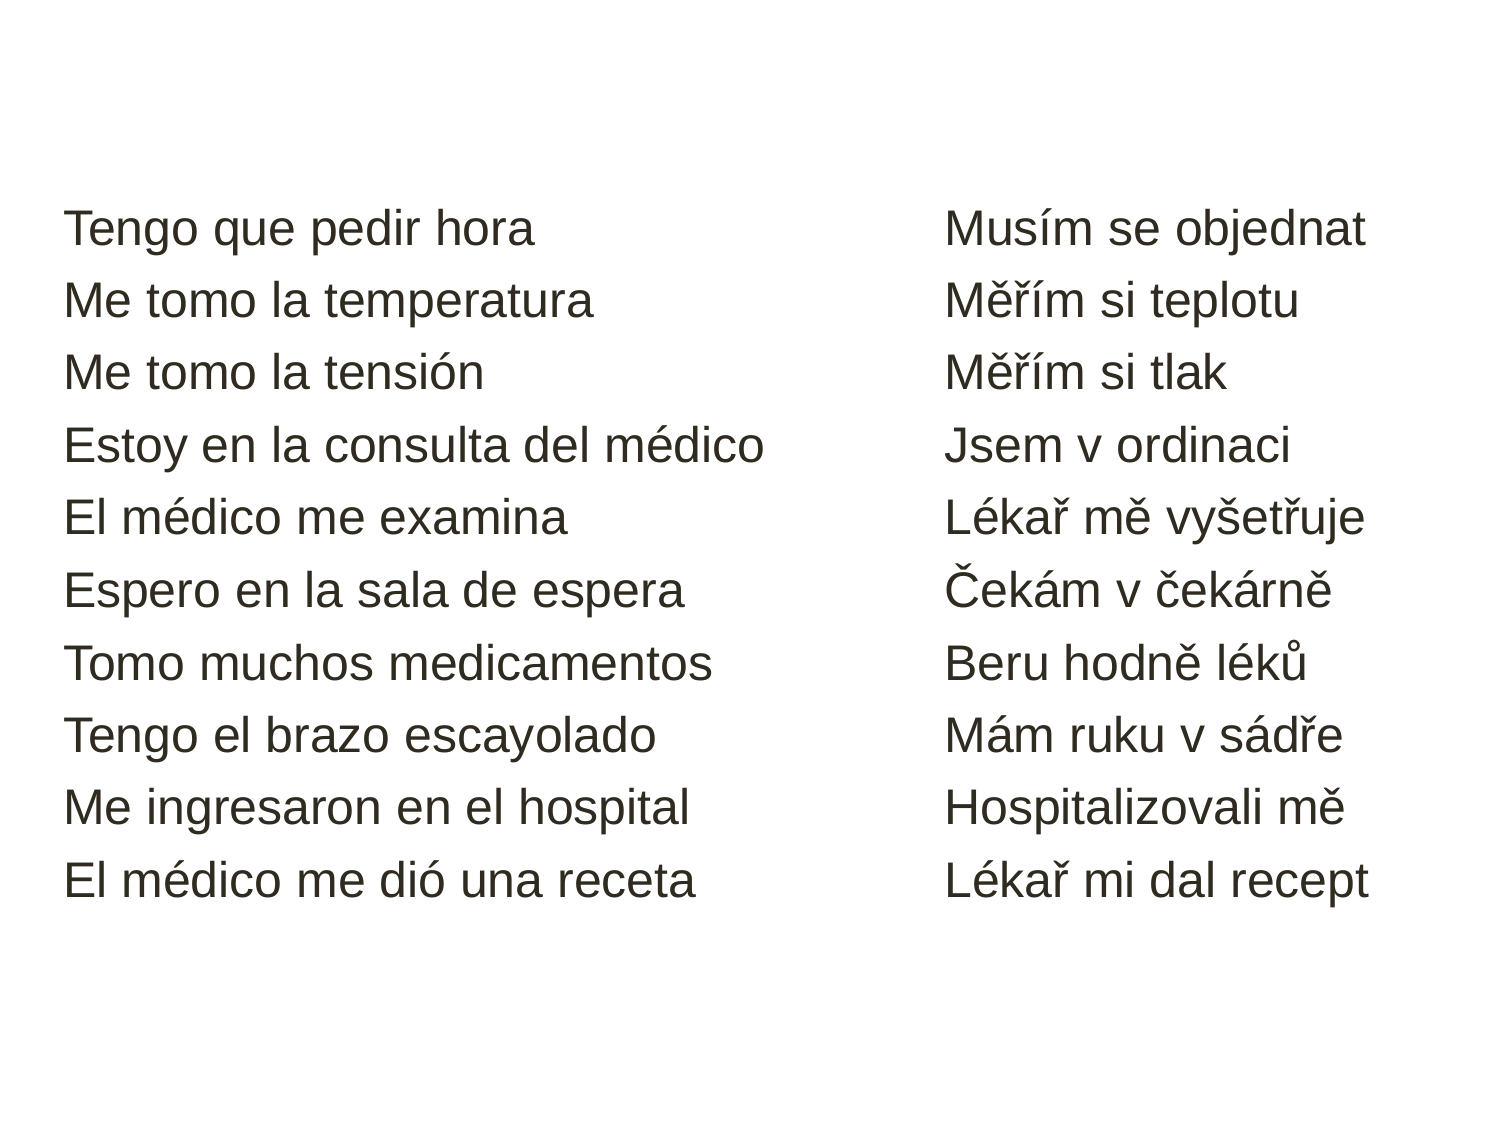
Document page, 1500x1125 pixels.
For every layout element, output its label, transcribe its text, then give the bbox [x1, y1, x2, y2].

list Tengo que pedir hora Musím se objednat Me tomo la temperatura Měřím si teplotu Me tomo la tensión Měřím si tlak Estoy en la consulta del médico Jsem v ordinaci El médico me examina Lékař mě vyšetřuje Espero en la sala de espera Čekám v čekárně Tomo muchos medicamentos Beru hodně léků Tengo el brazo escayolado Mám ruku v sádře Me ingresaron en el hospital Hospitalizovali mě El médico me dió una receta Lékař mi dal recept [29, 42, 1483, 1094]
